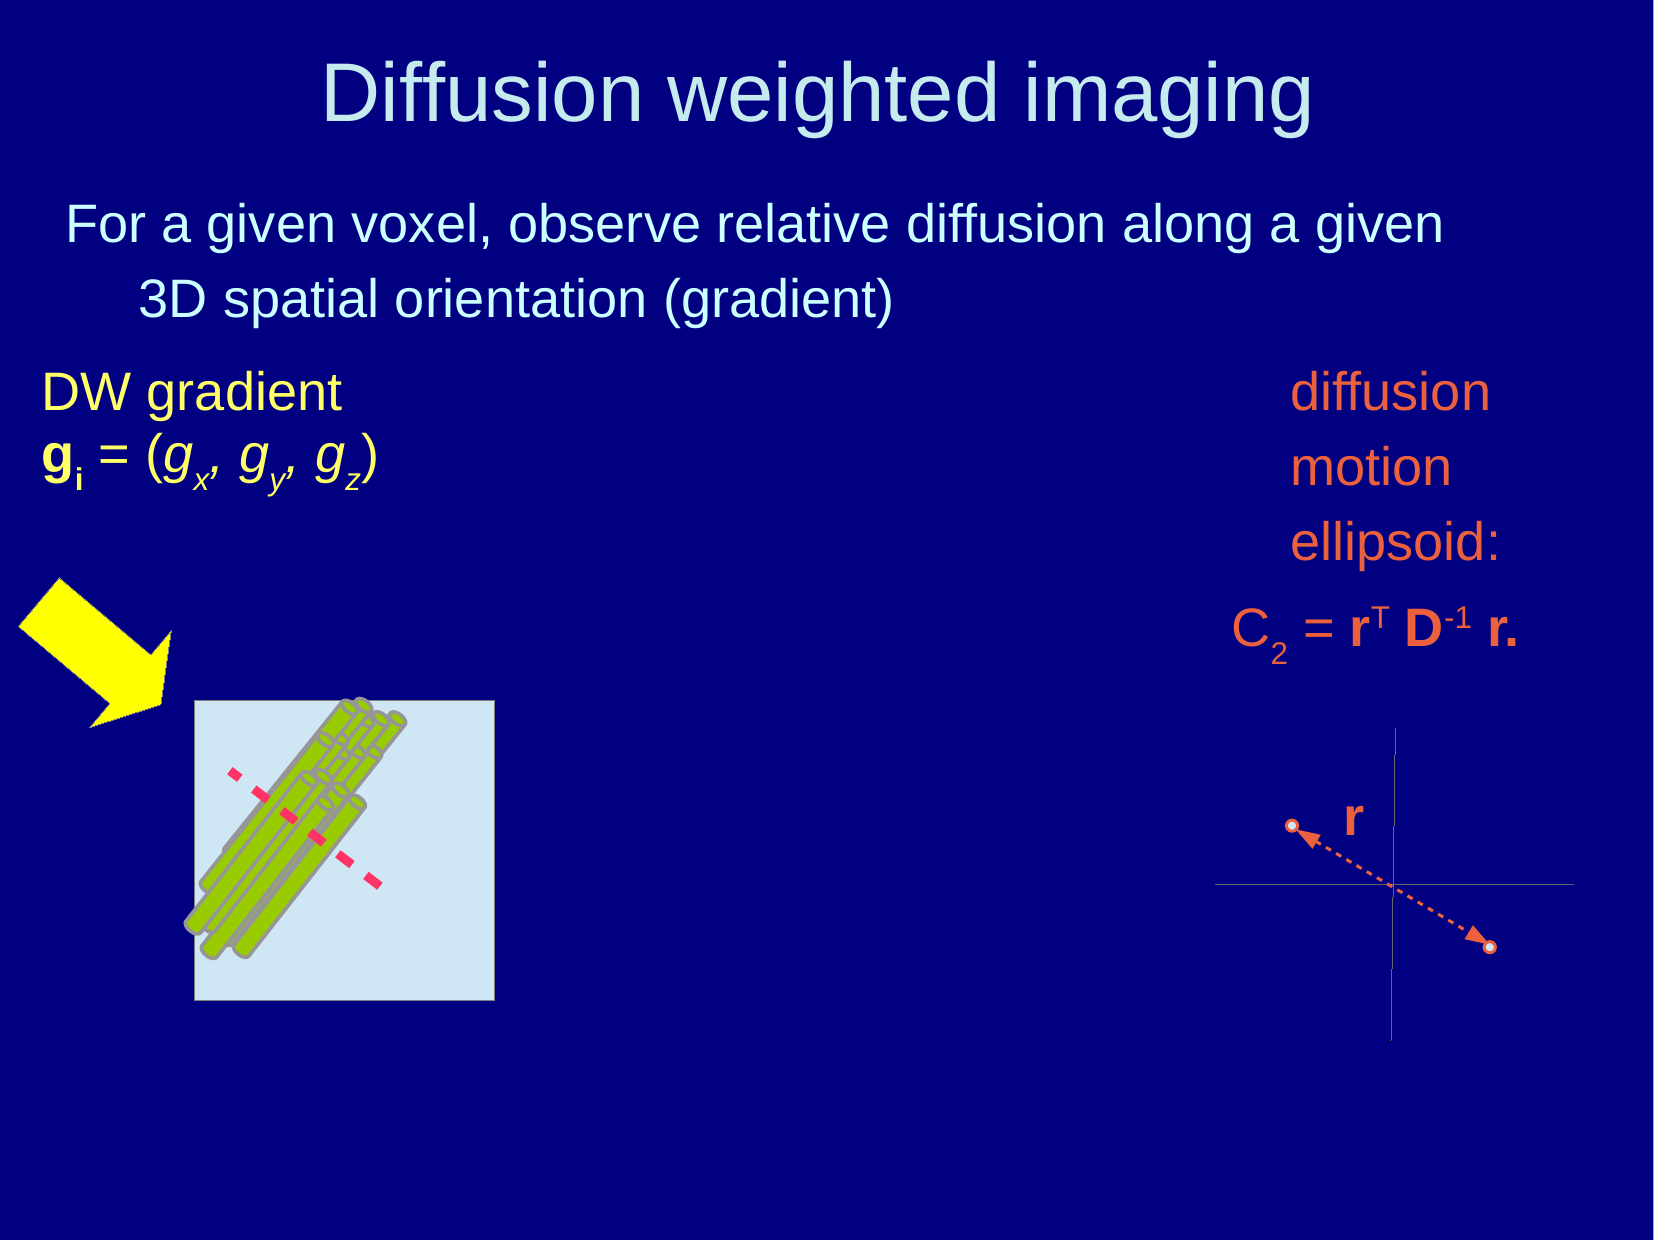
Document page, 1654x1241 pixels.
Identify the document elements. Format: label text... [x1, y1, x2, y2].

title Diffusion weighted imaging [0, 12, 1636, 163]
text_box [18, 577, 172, 728]
text_box r [1328, 779, 1380, 868]
text_box [1286, 820, 1298, 832]
text_box C2 = rT D-1 r. [1216, 590, 1536, 684]
text_box [185, 698, 495, 1001]
text_box For a given voxel, observe relative diffusion along a given 3D spatial orientation (gradient) [50, 171, 1477, 337]
text_box DW gradient gi = (gx, gy, gz) [26, 339, 395, 505]
text_box [1484, 941, 1496, 953]
text_box diffusion motion ellipsoid: [1275, 339, 1522, 580]
